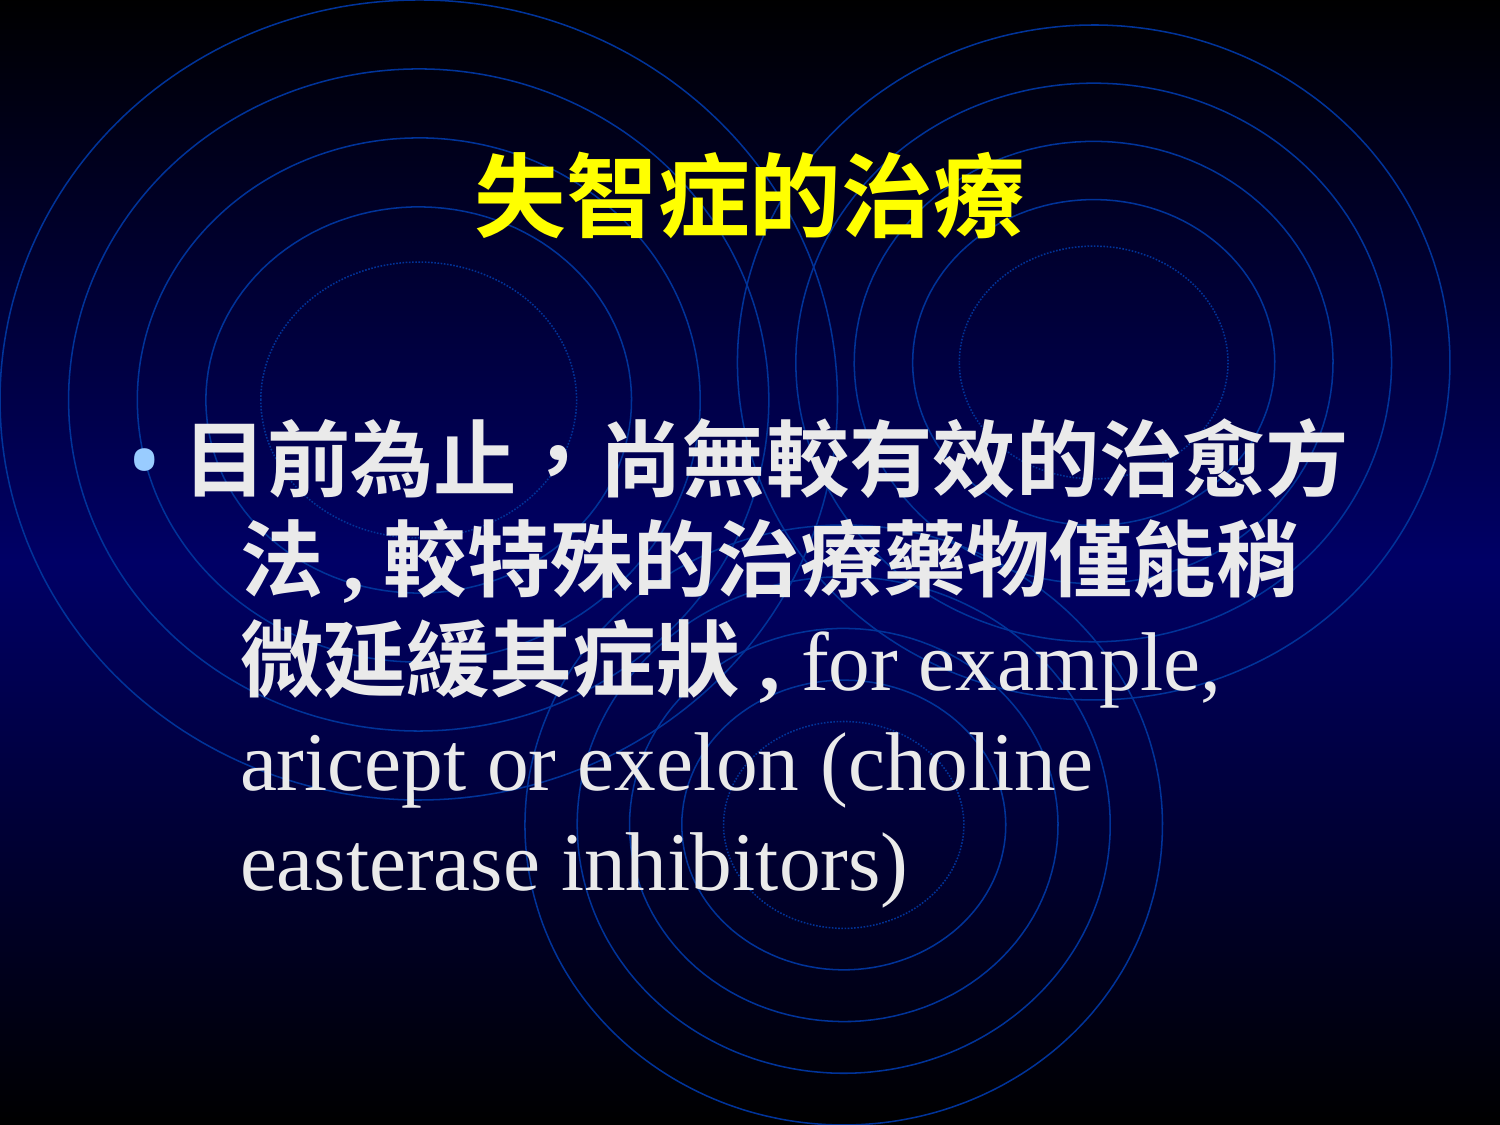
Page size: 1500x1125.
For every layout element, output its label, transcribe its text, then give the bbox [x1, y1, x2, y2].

list 目前為止，尚無較有效的治愈方法,較特殊的治療藥物僅能稍微延緩其症狀, for example, aricept or exelon (choline easterase inhibitors) [112, 399, 1388, 1000]
title 失智症的治療 [112, 99, 1388, 288]
